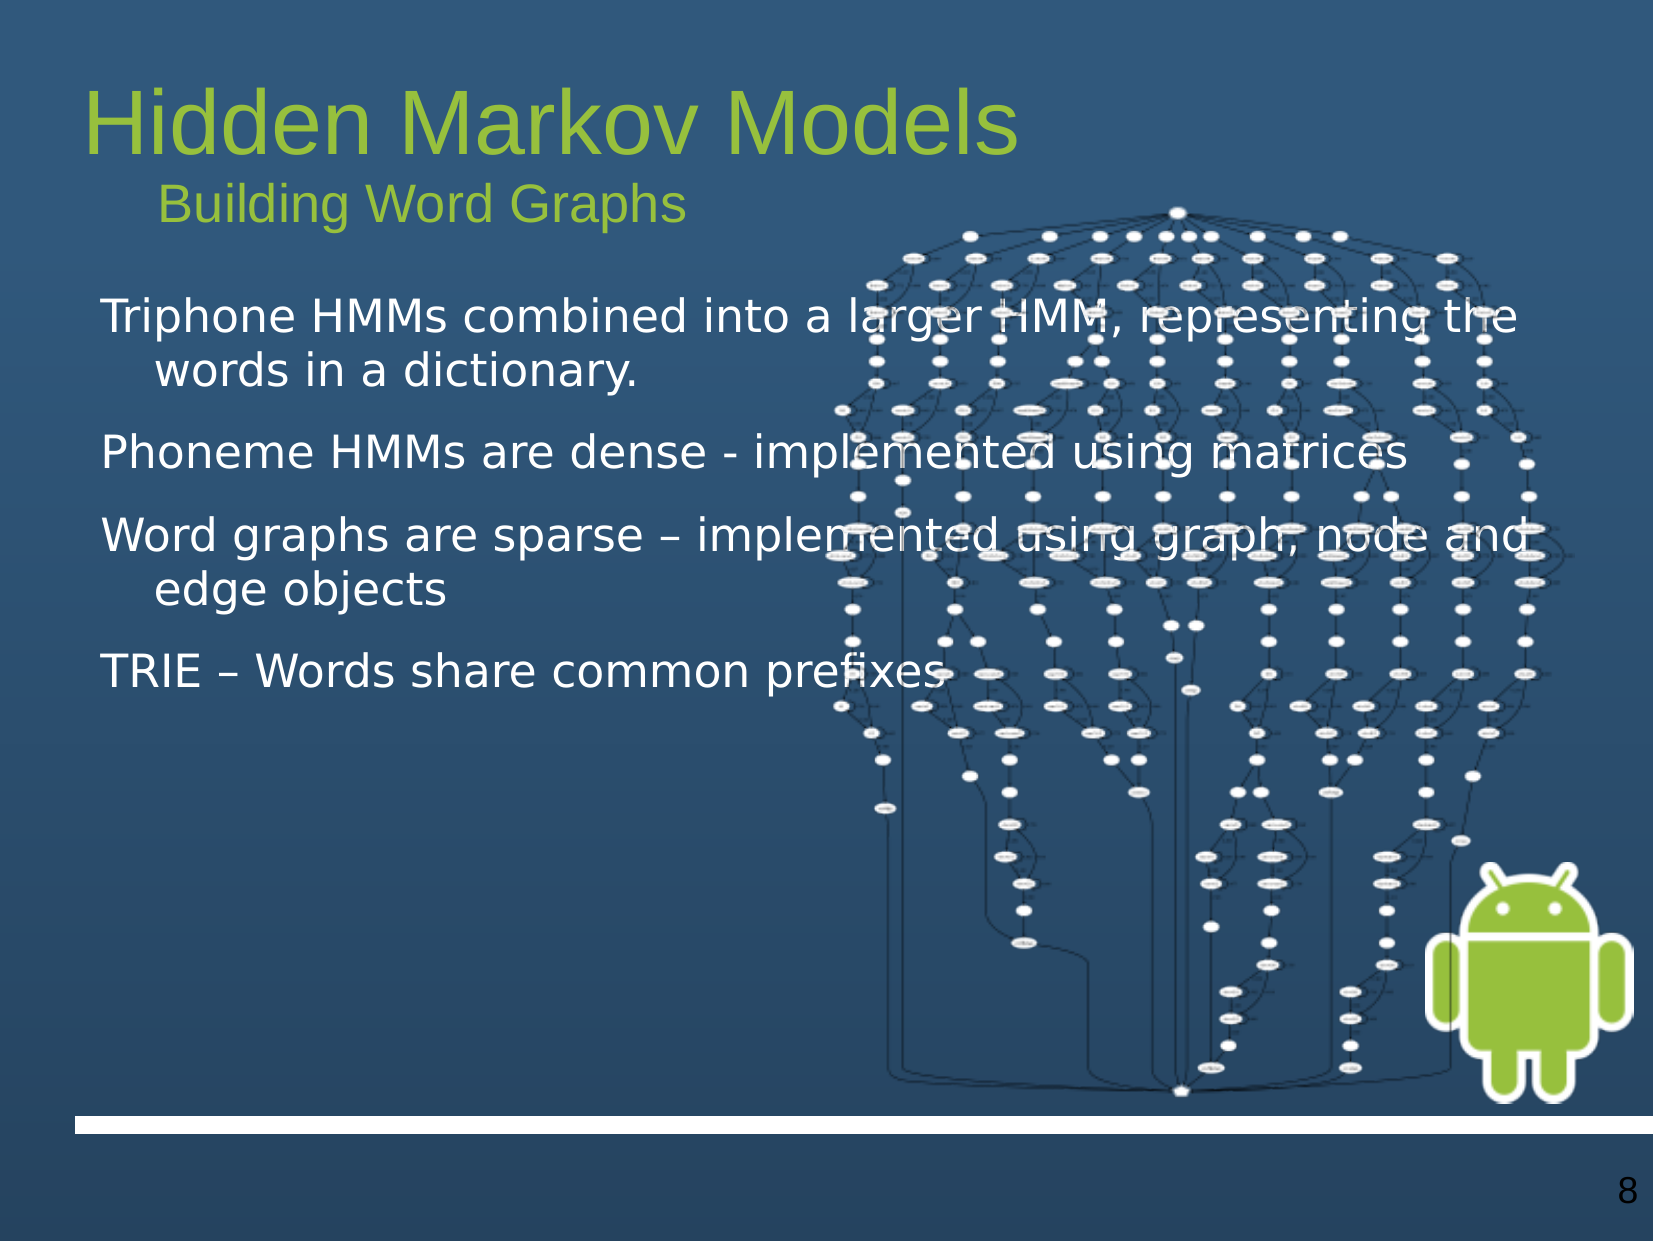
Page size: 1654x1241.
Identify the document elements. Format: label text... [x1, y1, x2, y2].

list Triphone HMMs combined into a larger HMM, representing the words in a dictionary. Phoneme HMMs are dense - implemented using matrices Word graphs are sparse – implemented using graph, node and edge objects TRIE – Words share common prefixes [82, 290, 809, 1109]
picture [825, 206, 1634, 1104]
title Hidden Markov Models Building Word Graphs [82, 49, 1571, 257]
